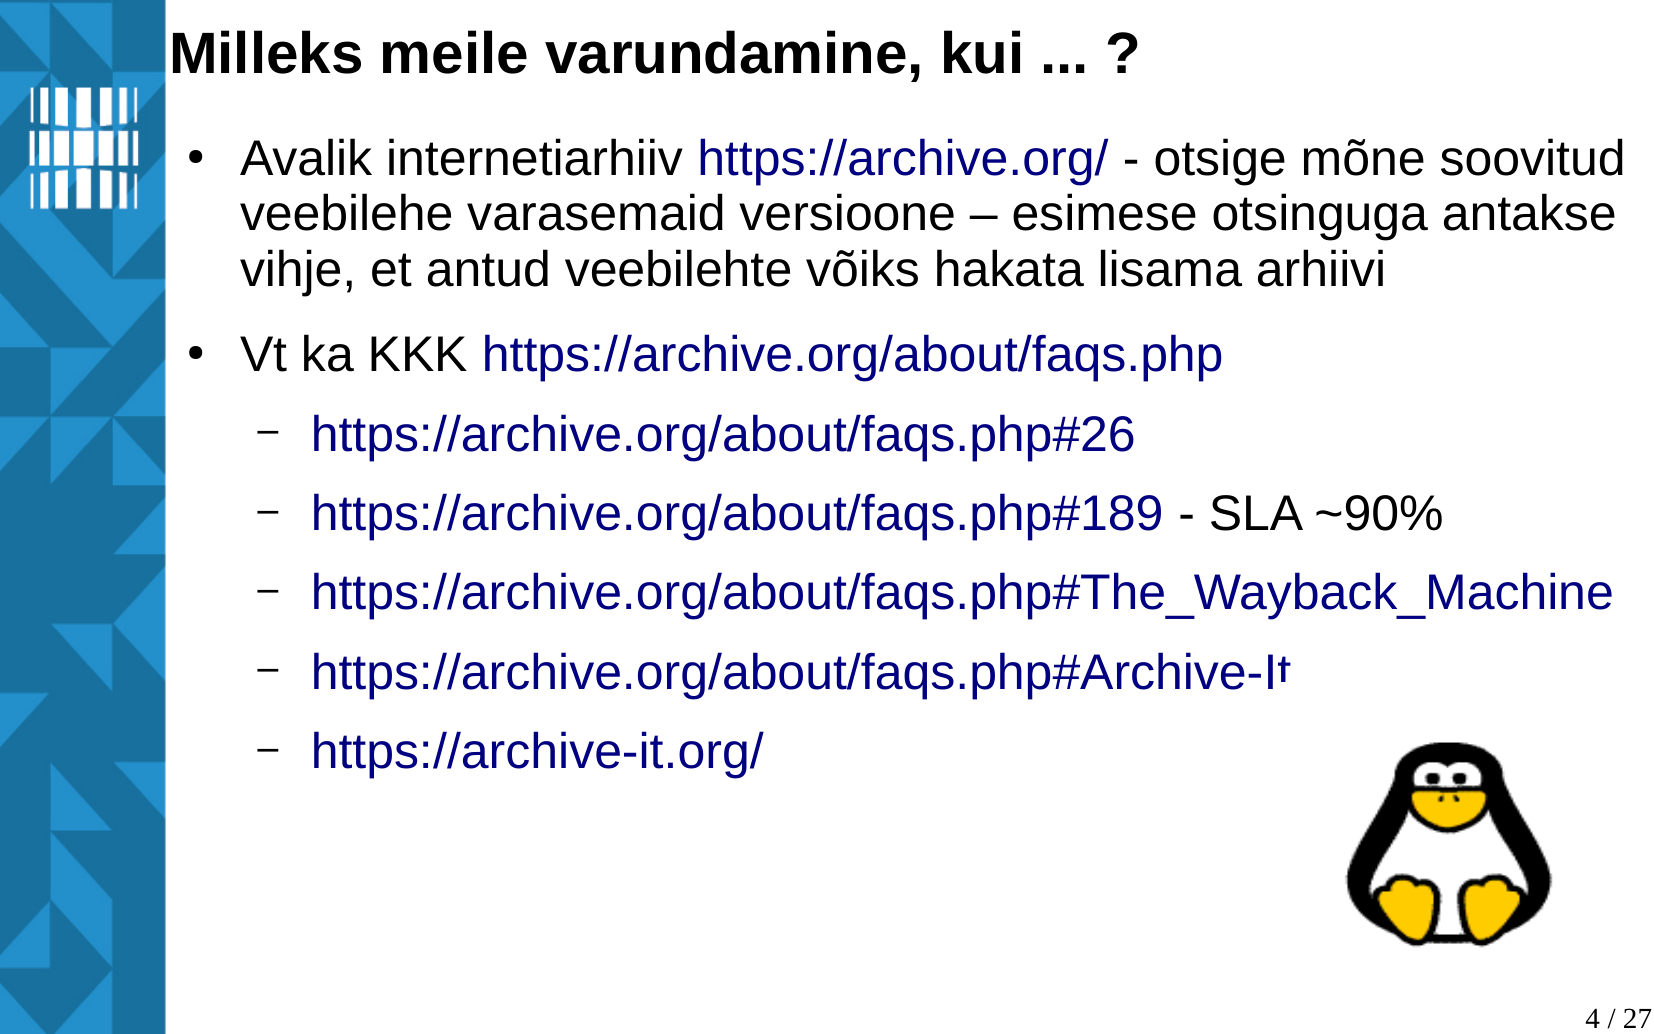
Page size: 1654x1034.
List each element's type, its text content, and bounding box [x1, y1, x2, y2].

picture [1275, 682, 1619, 969]
title Milleks meile varundamine, kui ... ? [169, 11, 1571, 95]
list Avalik internetiarhiiv https://archive.org/ - otsige mõne soovitud veebilehe varasemaid versioone – esimese otsinguga antakse vihje, et antud veebilehte võiks hakata lisama arhiivi Vt ka KKK https://archive.org/about/faqs.php https://archive.org/about/faqs.php#26 https://archive.org/about/faqs.php#189 - SLA ~90% https://archive.org/about/faqs.php#The_Wayback_Machine https://archive.org/about/faqs.php#Archive-It https://archive-it.org/ [169, 129, 1630, 997]
